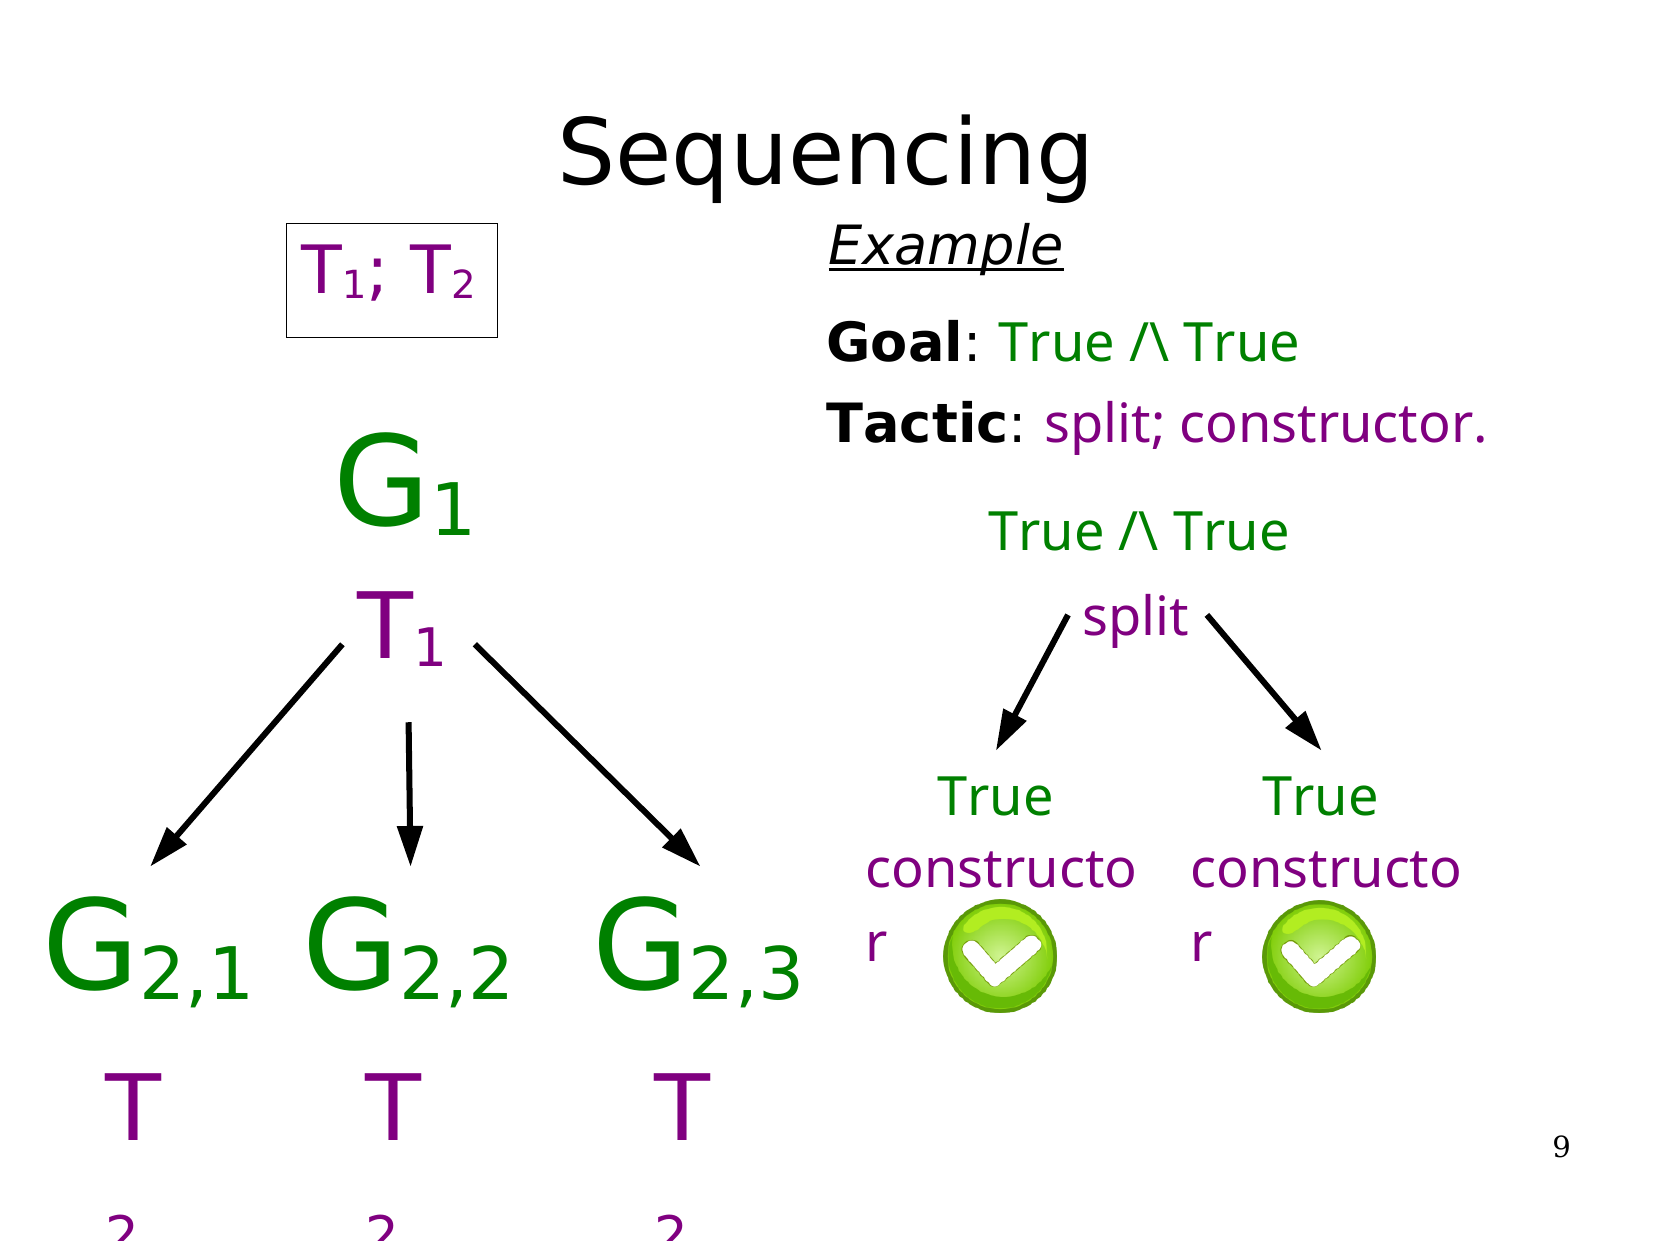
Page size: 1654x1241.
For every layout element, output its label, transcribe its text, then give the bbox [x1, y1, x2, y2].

text_box G2,1 [28, 866, 274, 1067]
text_box T2 [640, 1047, 760, 1199]
text_box True [922, 750, 1071, 822]
picture [1262, 900, 1376, 1013]
text_box True [1247, 750, 1395, 822]
text_box G2,3 [577, 866, 823, 1067]
text_box Example [813, 206, 1227, 285]
picture [943, 899, 1057, 1013]
text_box Goal: True /\ True [811, 296, 1375, 377]
text_box Tactic: split; constructor. [811, 377, 1518, 463]
text_box G1 [318, 402, 507, 603]
text_box T1; T2 [286, 223, 498, 338]
text_box True /\ True [973, 485, 1331, 571]
text_box split [1068, 570, 1207, 656]
text_box T2 [91, 1047, 210, 1199]
text_box constructor [850, 822, 1159, 908]
text_box T2 [350, 1047, 470, 1199]
text_box G2,2 [288, 866, 534, 1067]
text_box T1 [342, 566, 475, 723]
title Sequencing [82, 49, 1571, 257]
text_box constructor [1175, 822, 1484, 908]
